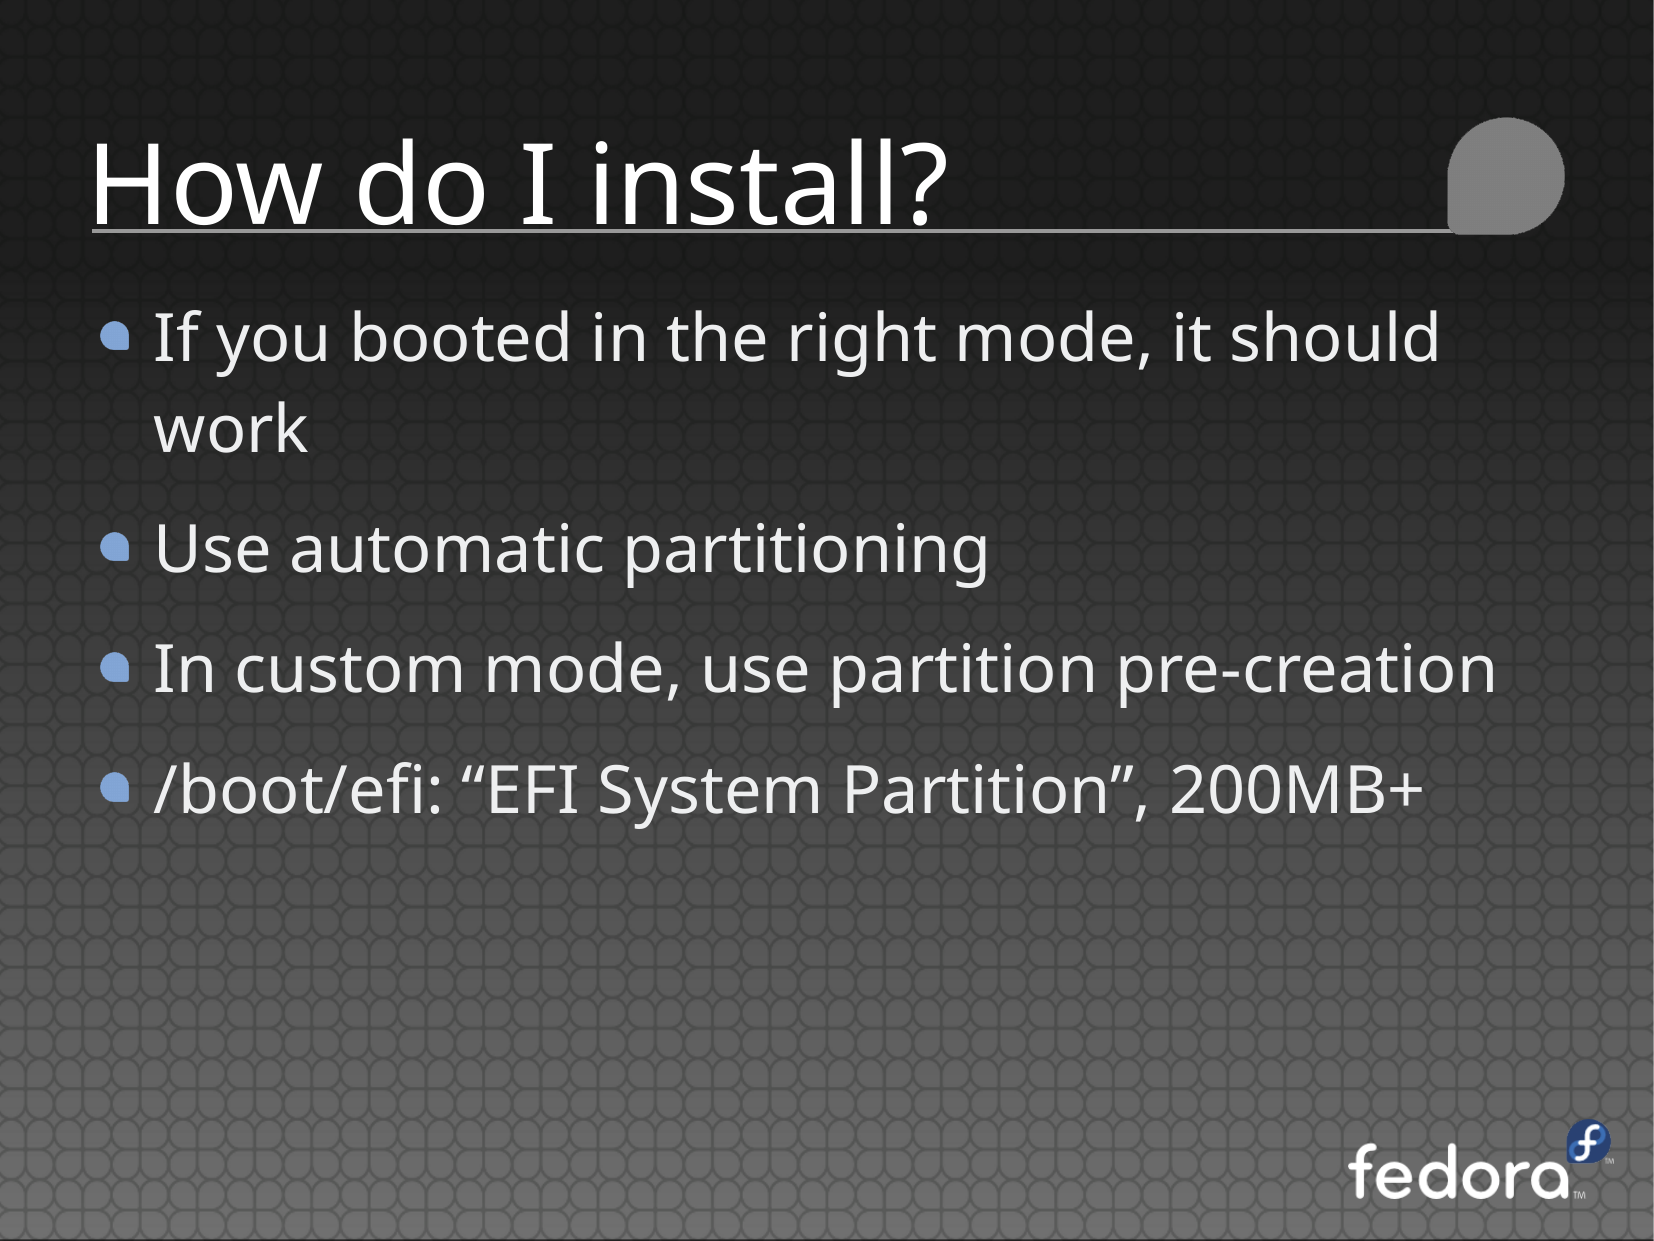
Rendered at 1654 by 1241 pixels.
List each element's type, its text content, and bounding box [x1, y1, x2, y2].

picture [0, 0, 1654, 1241]
list If you booted in the right mode, it should work Use automatic partitioning In custom mode, use partition pre-creation /boot/efi: “EFI System Partition”, 200MB+ [82, 290, 1571, 1010]
title How do I install? [86, 112, 1576, 249]
